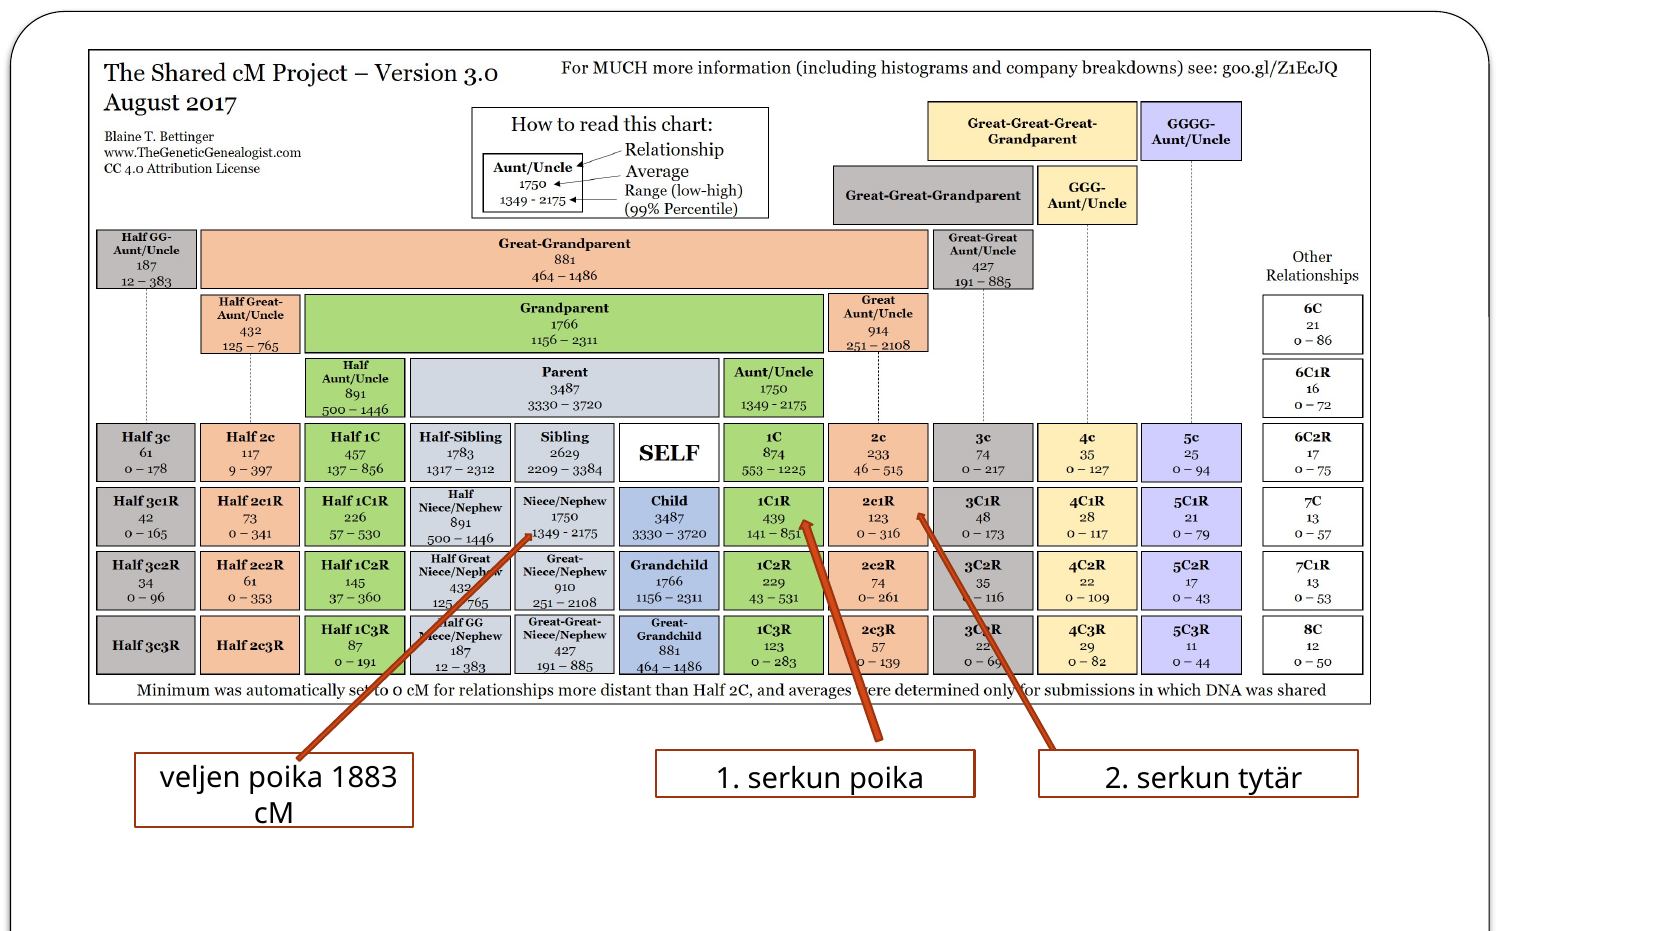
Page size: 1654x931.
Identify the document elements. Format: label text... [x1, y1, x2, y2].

text_box veljen poika 1883 cM [135, 752, 414, 827]
text_box [917, 513, 1056, 750]
text_box 2. serkun tytär [1039, 750, 1359, 798]
picture [88, 49, 1371, 709]
text_box 1. serkun poika [655, 750, 975, 798]
text_box [799, 520, 883, 742]
text_box [296, 534, 532, 761]
